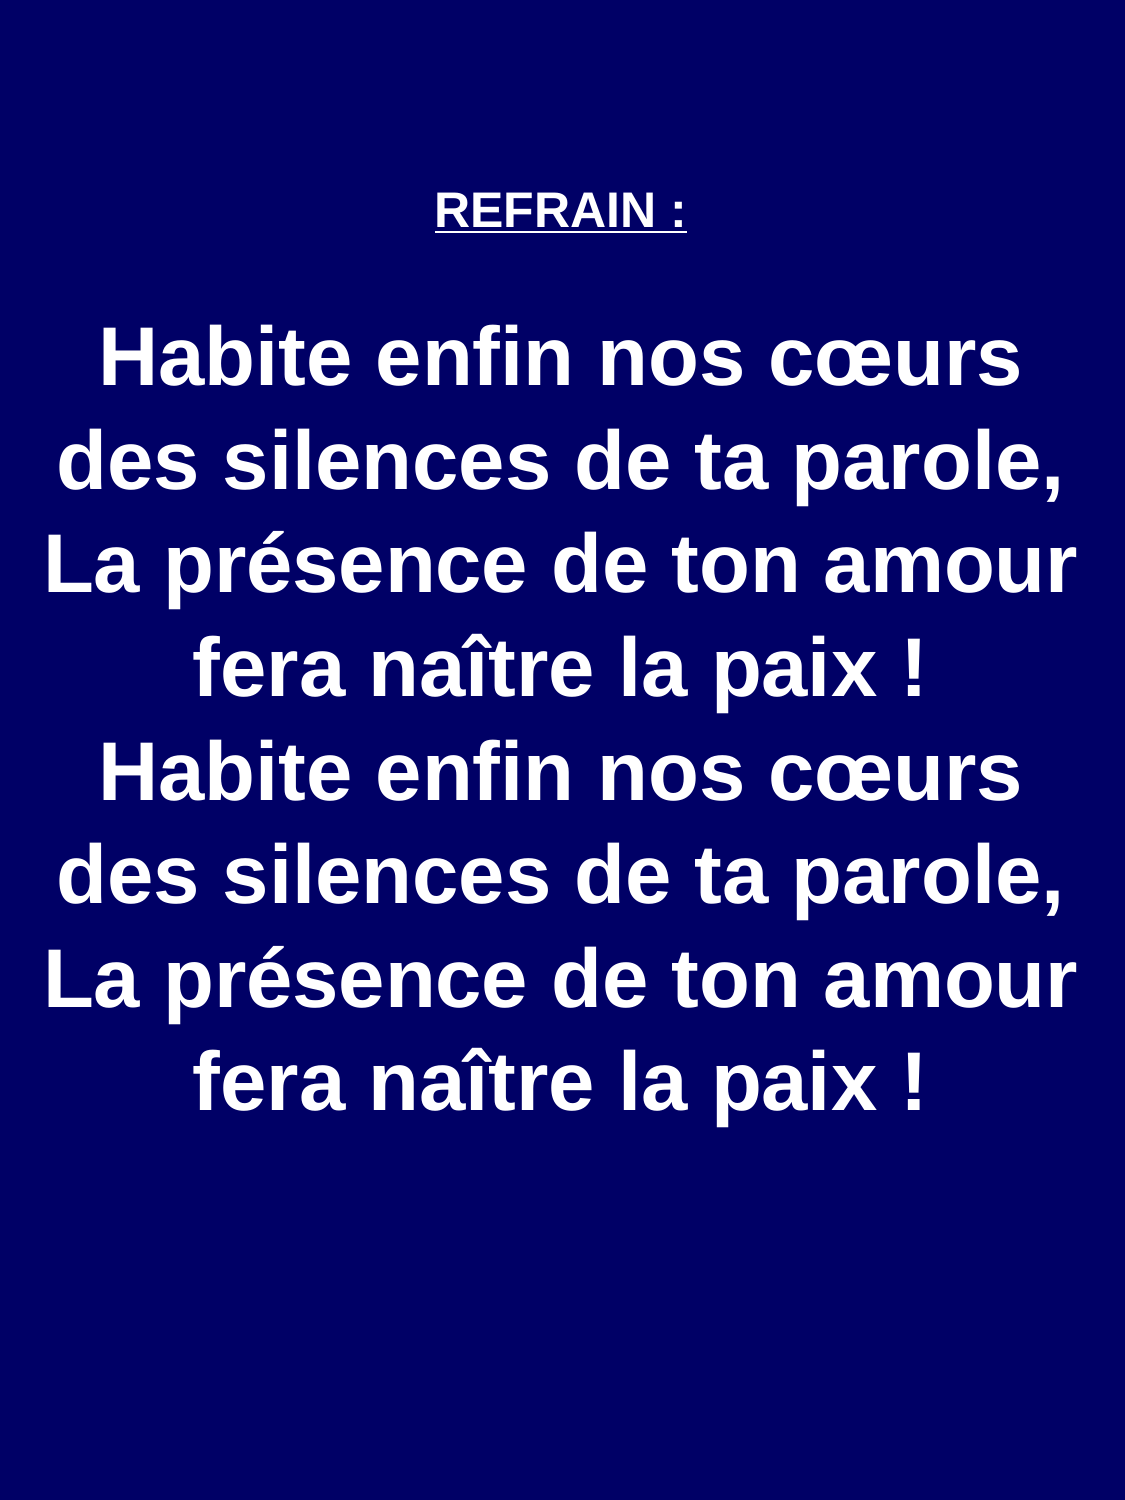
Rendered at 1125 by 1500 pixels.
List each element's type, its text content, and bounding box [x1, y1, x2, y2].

text_box REFRAIN : Habite enfin nos cœurs des silences de ta parole, La présence de ton amour fera naître la paix ! Habite enfin nos cœurs des silences de ta parole, La présence de ton amour fera naître la paix ! [0, 35, 1125, 1275]
